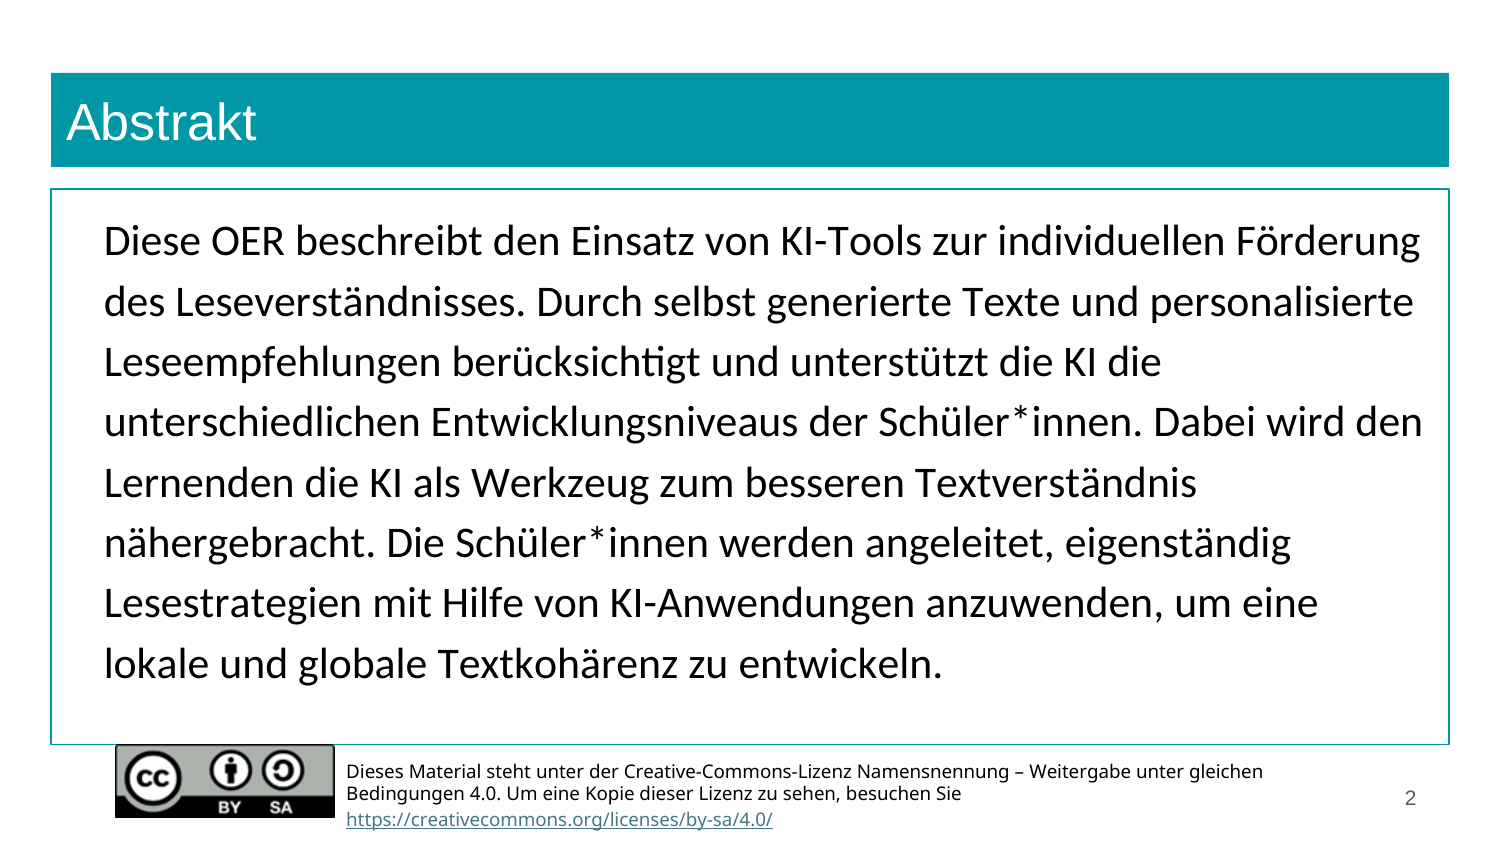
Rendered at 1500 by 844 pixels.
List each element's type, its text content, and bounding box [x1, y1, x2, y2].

text_box [1389, 764, 1480, 830]
text_box Dieses Material steht unter der Creative-Commons-Lizenz Namensnennung – Weitergabe unter gleichen Bedingungen 4.0. Um eine Kopie dieser Lizenz zu sehen, besuchen Sie https://creativecommons.org/licenses/by-sa/4.0/ [331, 744, 1401, 820]
list Diese OER beschreibt den Einsatz von KI-Tools zur individuellen Förderung des Leseverständnisses. Durch selbst generierte Texte und personalisierte Leseempfehlungen berücksichtigt und unterstützt die KI die unterschiedlichen Entwicklungsniveaus der Schüler*innen. Dabei wird den Lernenden die KI als Werkzeug zum besseren Textverständnis nähergebracht. Die Schüler*innen werden angeleitet, eigenständig Lesestrategien mit Hilfe von KI-Anwendungen anzuwenden, um eine lokale und globale Textkohärenz zu entwickeln. [51, 189, 1449, 745]
title Abstrakt [51, 72, 1449, 167]
picture [115, 745, 335, 818]
